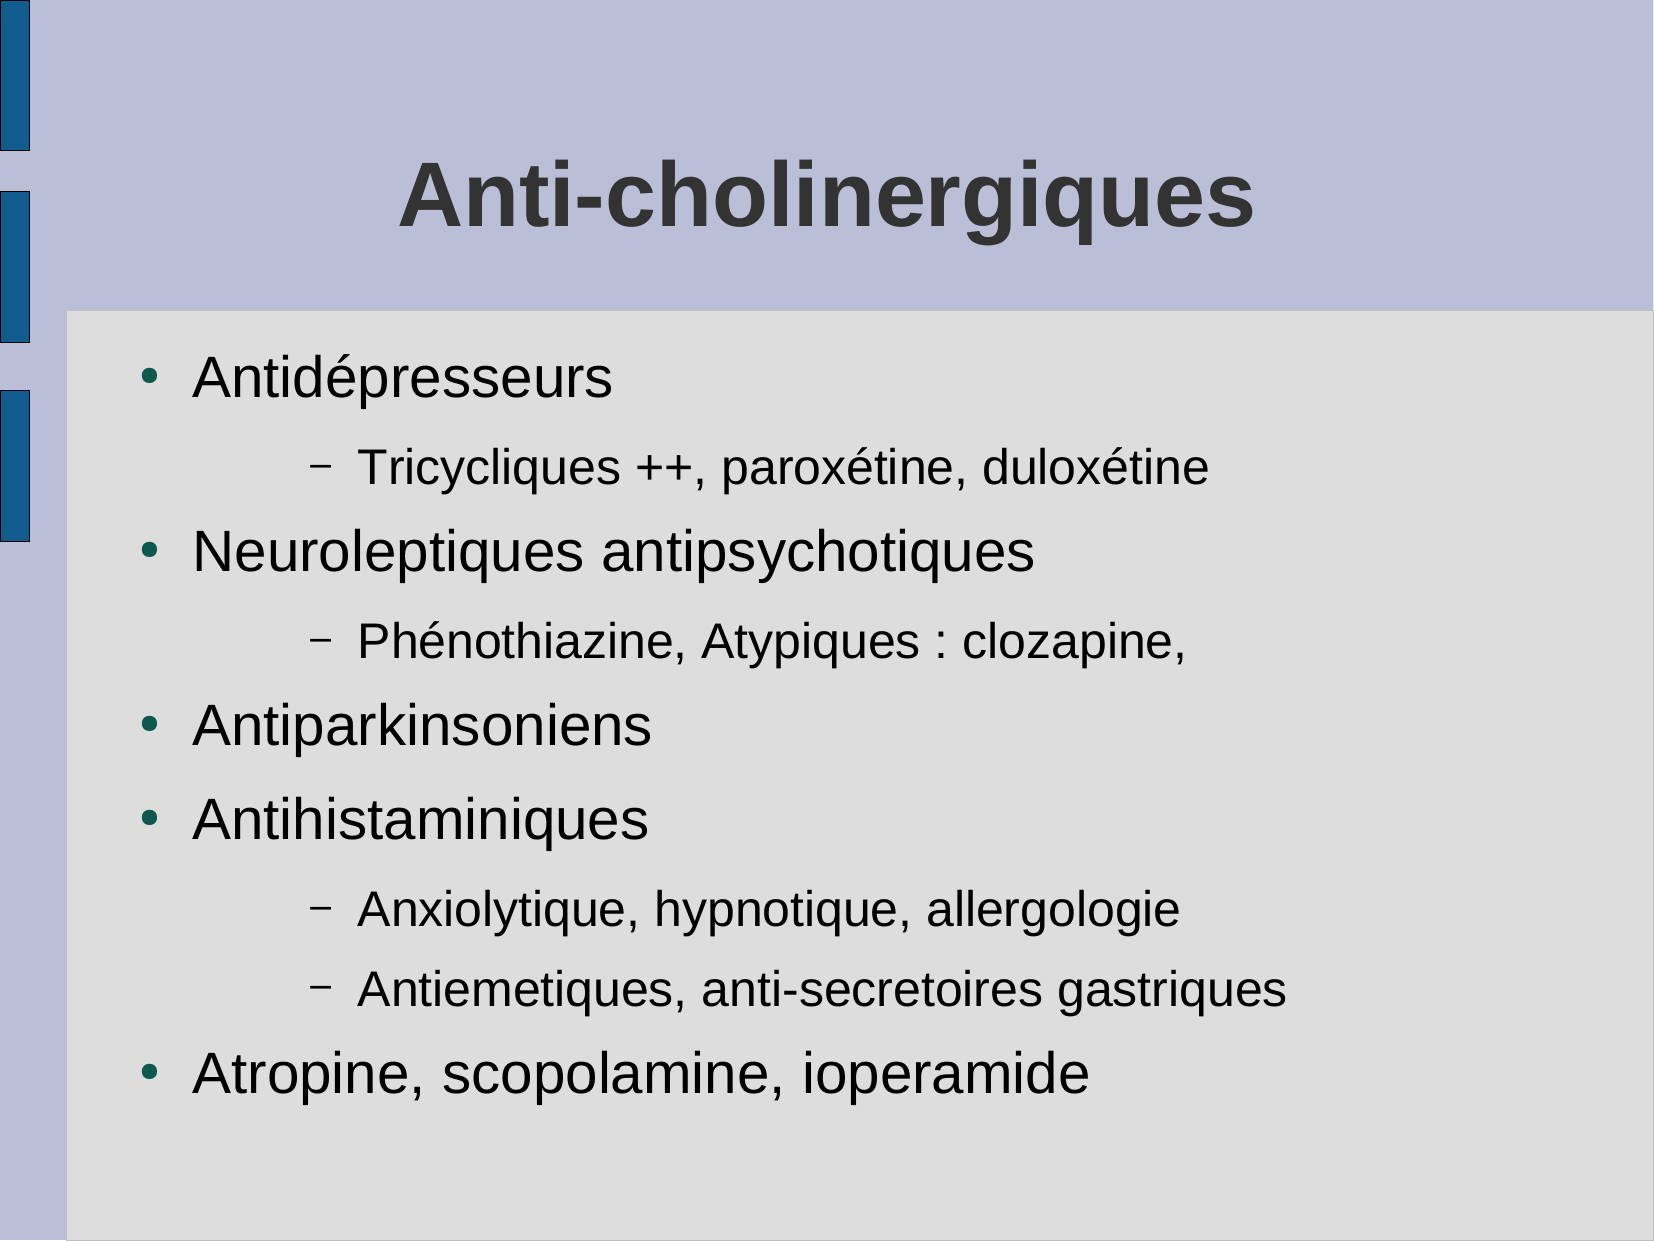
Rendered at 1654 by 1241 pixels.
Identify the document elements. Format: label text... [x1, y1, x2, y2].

list Antidépresseurs Tricycliques ++, paroxétine, duloxétine Neuroleptiques antipsychotiques Phénothiazine, Atypiques : clozapine, Antiparkinsoniens Antihistaminiques Anxiolytique, hypnotique, allergologie Antiemetiques, anti-secretoires gastriques Atropine, scopolamine, ioperamide [121, 344, 1534, 1112]
title Anti-cholinergiques [121, 98, 1534, 291]
